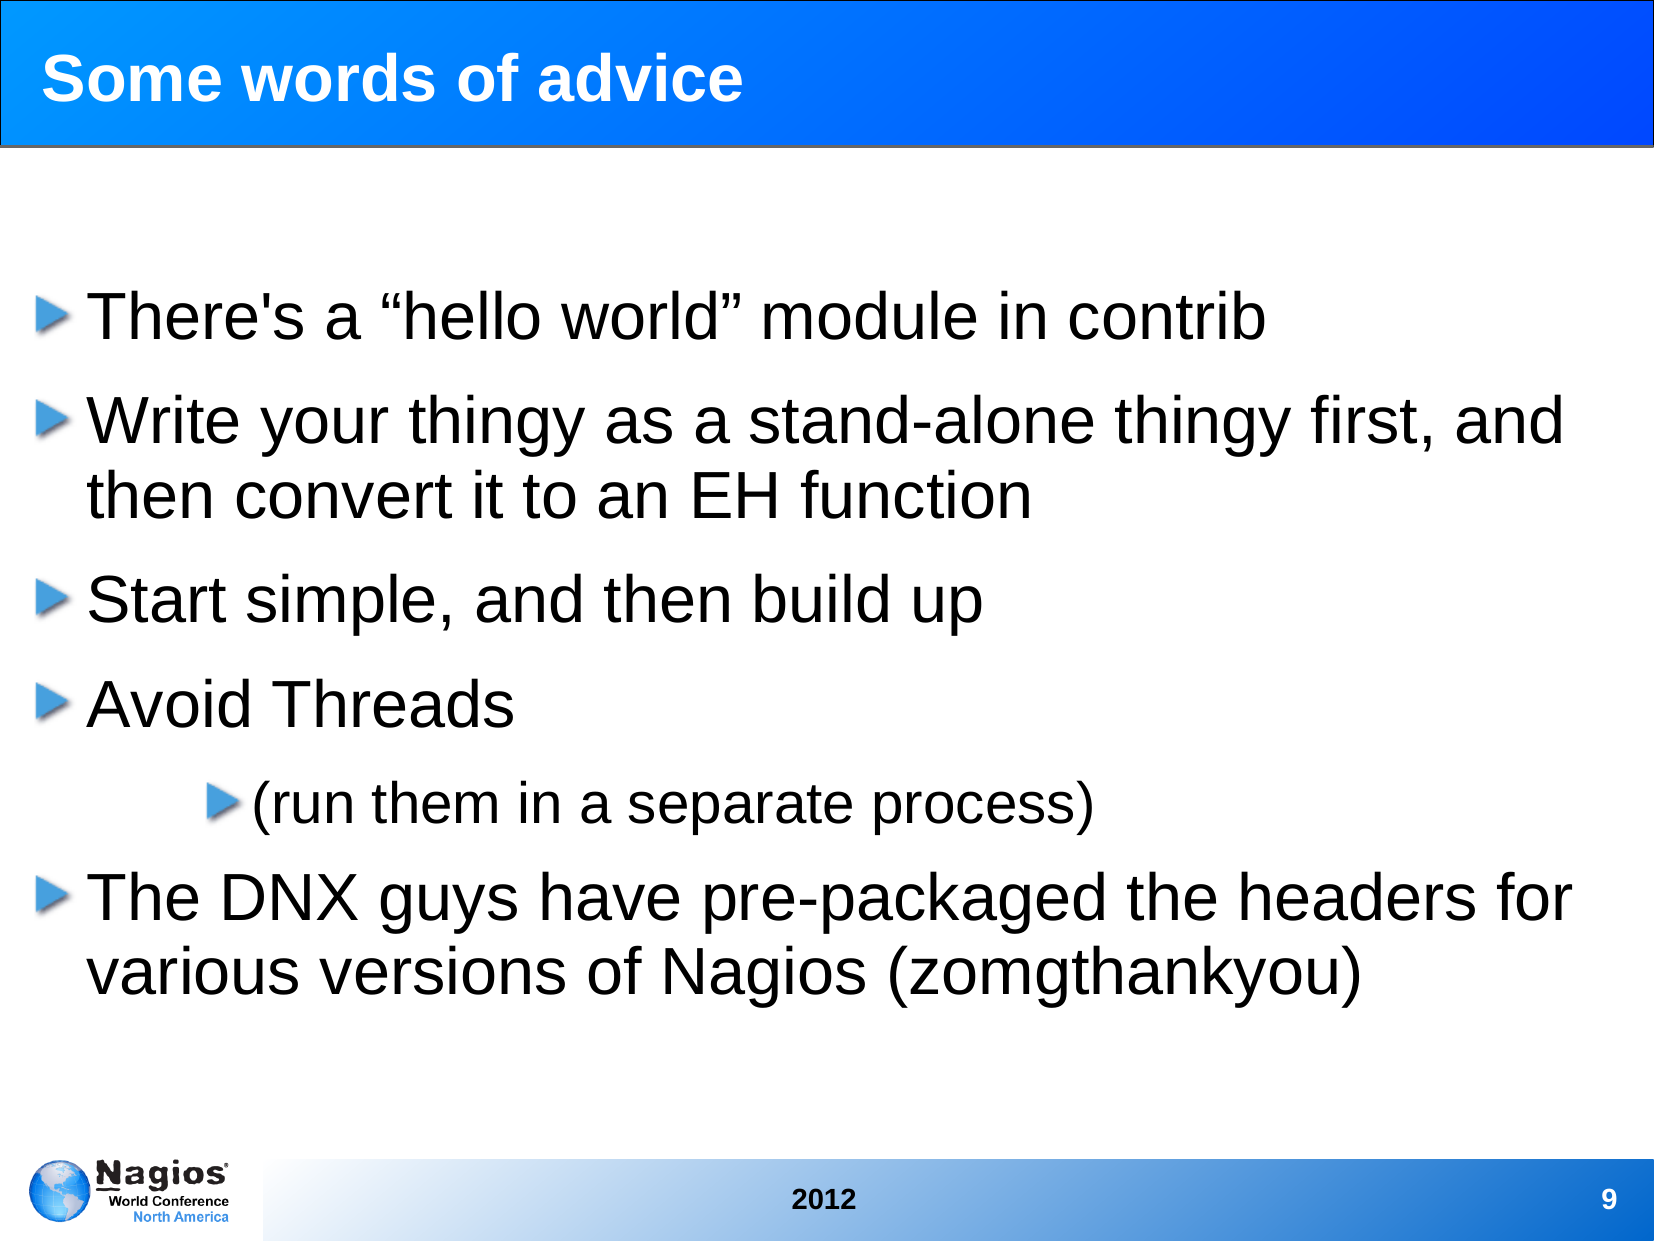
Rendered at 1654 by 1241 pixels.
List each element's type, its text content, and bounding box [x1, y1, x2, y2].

picture [29, 1159, 229, 1235]
title Some words of advice [41, 29, 1248, 127]
list There's a “hello world” module in contrib Write your thingy as a stand-alone thingy first, and then convert it to an EH function Start simple, and then build up Avoid Threads (run them in a separate process) The DNX guys have pre-packaged the headers for various versions of Nagios (zomgthankyou) [15, 278, 1641, 1010]
